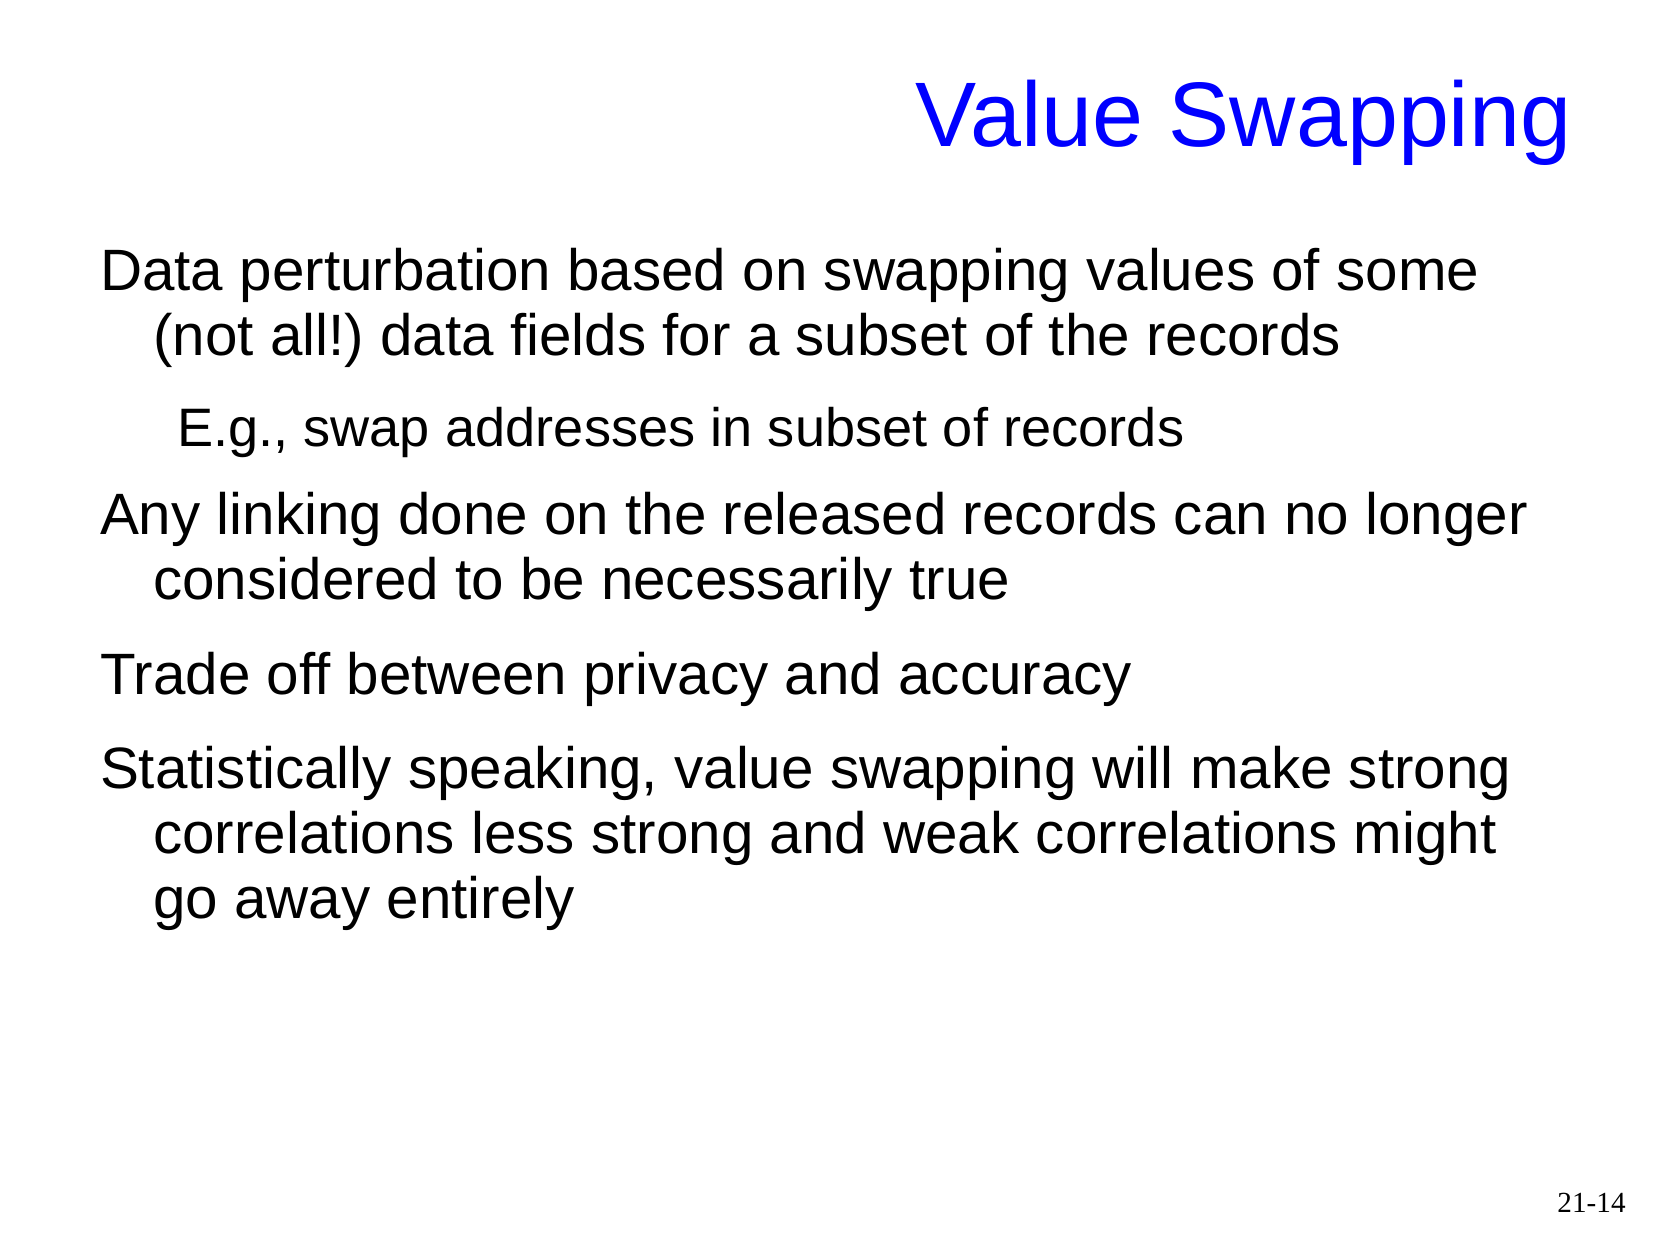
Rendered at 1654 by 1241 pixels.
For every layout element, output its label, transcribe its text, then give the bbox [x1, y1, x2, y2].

title Value Swapping [84, 11, 1573, 218]
list Data perturbation based on swapping values of some (not all!) data fields for a subset of the records E.g., swap addresses in subset of records Any linking done on the released records can no longer considered to be necessarily true Trade off between privacy and accuracy Statistically speaking, value swapping will make strong correlations less strong and weak correlations might go away entirely [82, 237, 1571, 1170]
